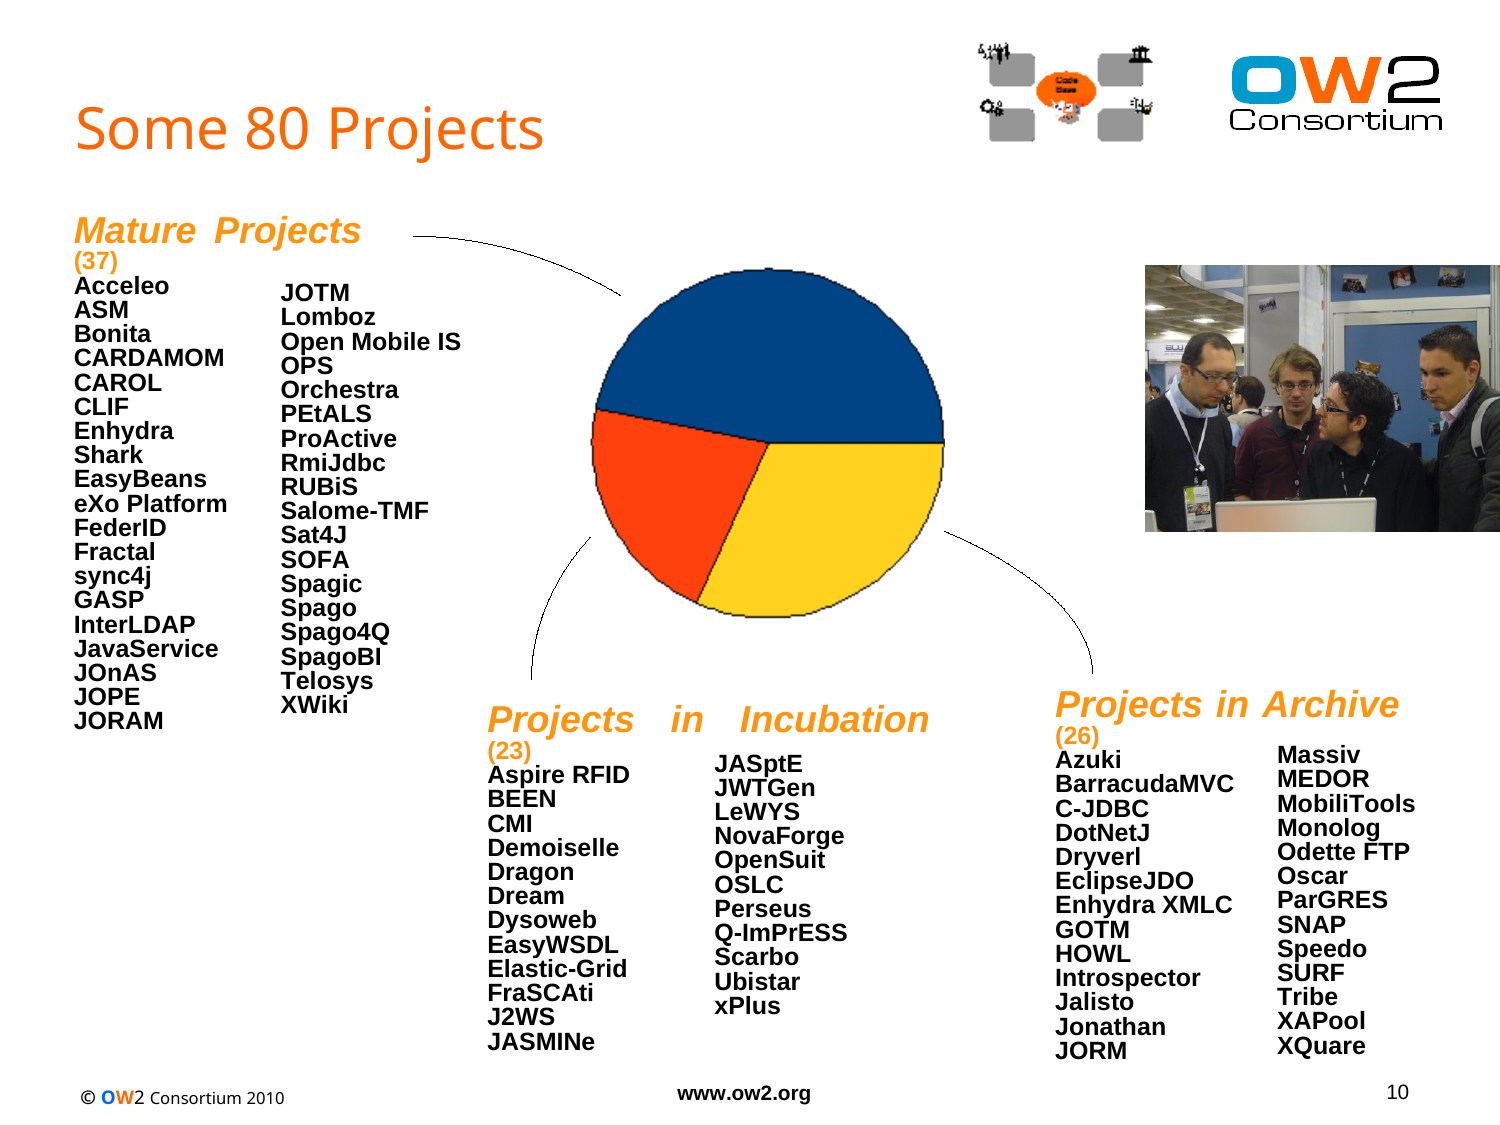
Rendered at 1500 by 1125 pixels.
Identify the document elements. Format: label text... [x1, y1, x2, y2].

text_box Massiv MEDOR MobiliTools Monolog Odette FTP Oscar ParGRES SNAP Speedo SURF Tribe XAPool XQuare [1262, 736, 1477, 1125]
picture [1224, 47, 1450, 134]
picture [590, 259, 945, 621]
text_box Projects in Incubation (23) Aspire RFID BEEN CMI Demoiselle Dragon Dream Dysoweb EasyWSDL Elastic-Grid FraSCAti J2WS JASMINe [472, 696, 945, 1087]
text_box Projects in Archive (26) Azuki BarracudaMVC C-JDBC DotNetJ Dryverl EclipseJDO Enhydra XMLC GOTM HOWL Introspector Jalisto Jonathan JORM [1040, 681, 1425, 1096]
title Some 80 Projects [75, 45, 1175, 215]
picture [974, 38, 1156, 148]
text_box JASptE JWTGen LeWYS NovaForge OpenSuit OSLC Perseus Q-ImPrESS Scarbo Ubistar xPlus [699, 745, 940, 1027]
text_box Mature Projects (37) Acceleo ASM Bonita CARDAMOM CAROL CLIF Enhydra Shark EasyBeans eXo Platform FederID Fractal sync4j GASP InterLDAP JavaService JOnAS JOPE JORAM [59, 206, 414, 743]
text_box JOTM Lomboz Open Mobile IS OPS Orchestra PEtALS ProActive RmiJdbc RUBiS Salome-TMF Sat4J SOFA Spagic Spago Spago4Q SpagoBI Telosys XWiki [265, 274, 491, 792]
picture [1145, 265, 1500, 532]
